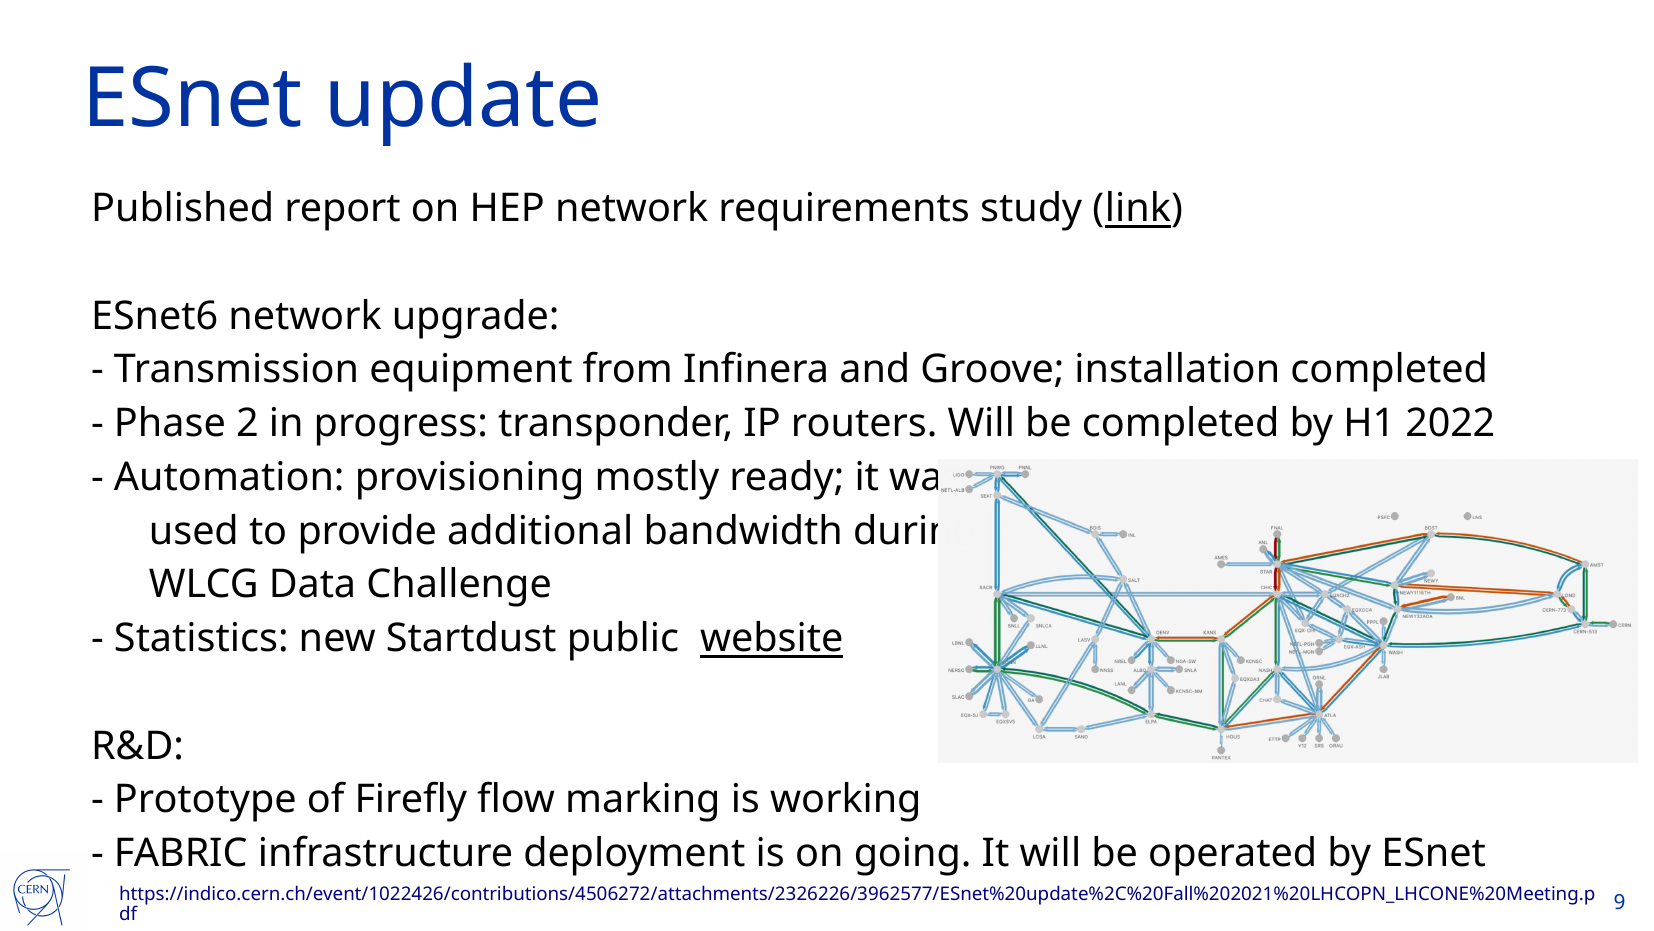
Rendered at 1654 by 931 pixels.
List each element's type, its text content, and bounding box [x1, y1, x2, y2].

picture [0, 850, 104, 931]
text_box Published report on HEP network requirements study (link) ESnet6 network upgrade: - Transmission equipment from Infinera and Groove; installation completed - Phase 2 in progress: transponder, IP routers. Will be completed by H1 2022 - Automation: provisioning mostly ready; it was used to provide additional bandwidth during WLCG Data Challenge - Statistics: new Startdust public website R&D: - Prototype of Firefly flow marking is working - FABRIC infrastructure deployment is on going. It will be operated by ESnet [76, 172, 1601, 880]
title ESnet update [82, 37, 1571, 142]
text_box https://indico.cern.ch/event/1022426/contributions/4506272/attachments/2326226/3962577/ESnet%20update%2C%20Fall%202021%20LHCOPN_LHCONE%20Meeting.pdf [104, 872, 1611, 931]
picture [938, 459, 1638, 763]
